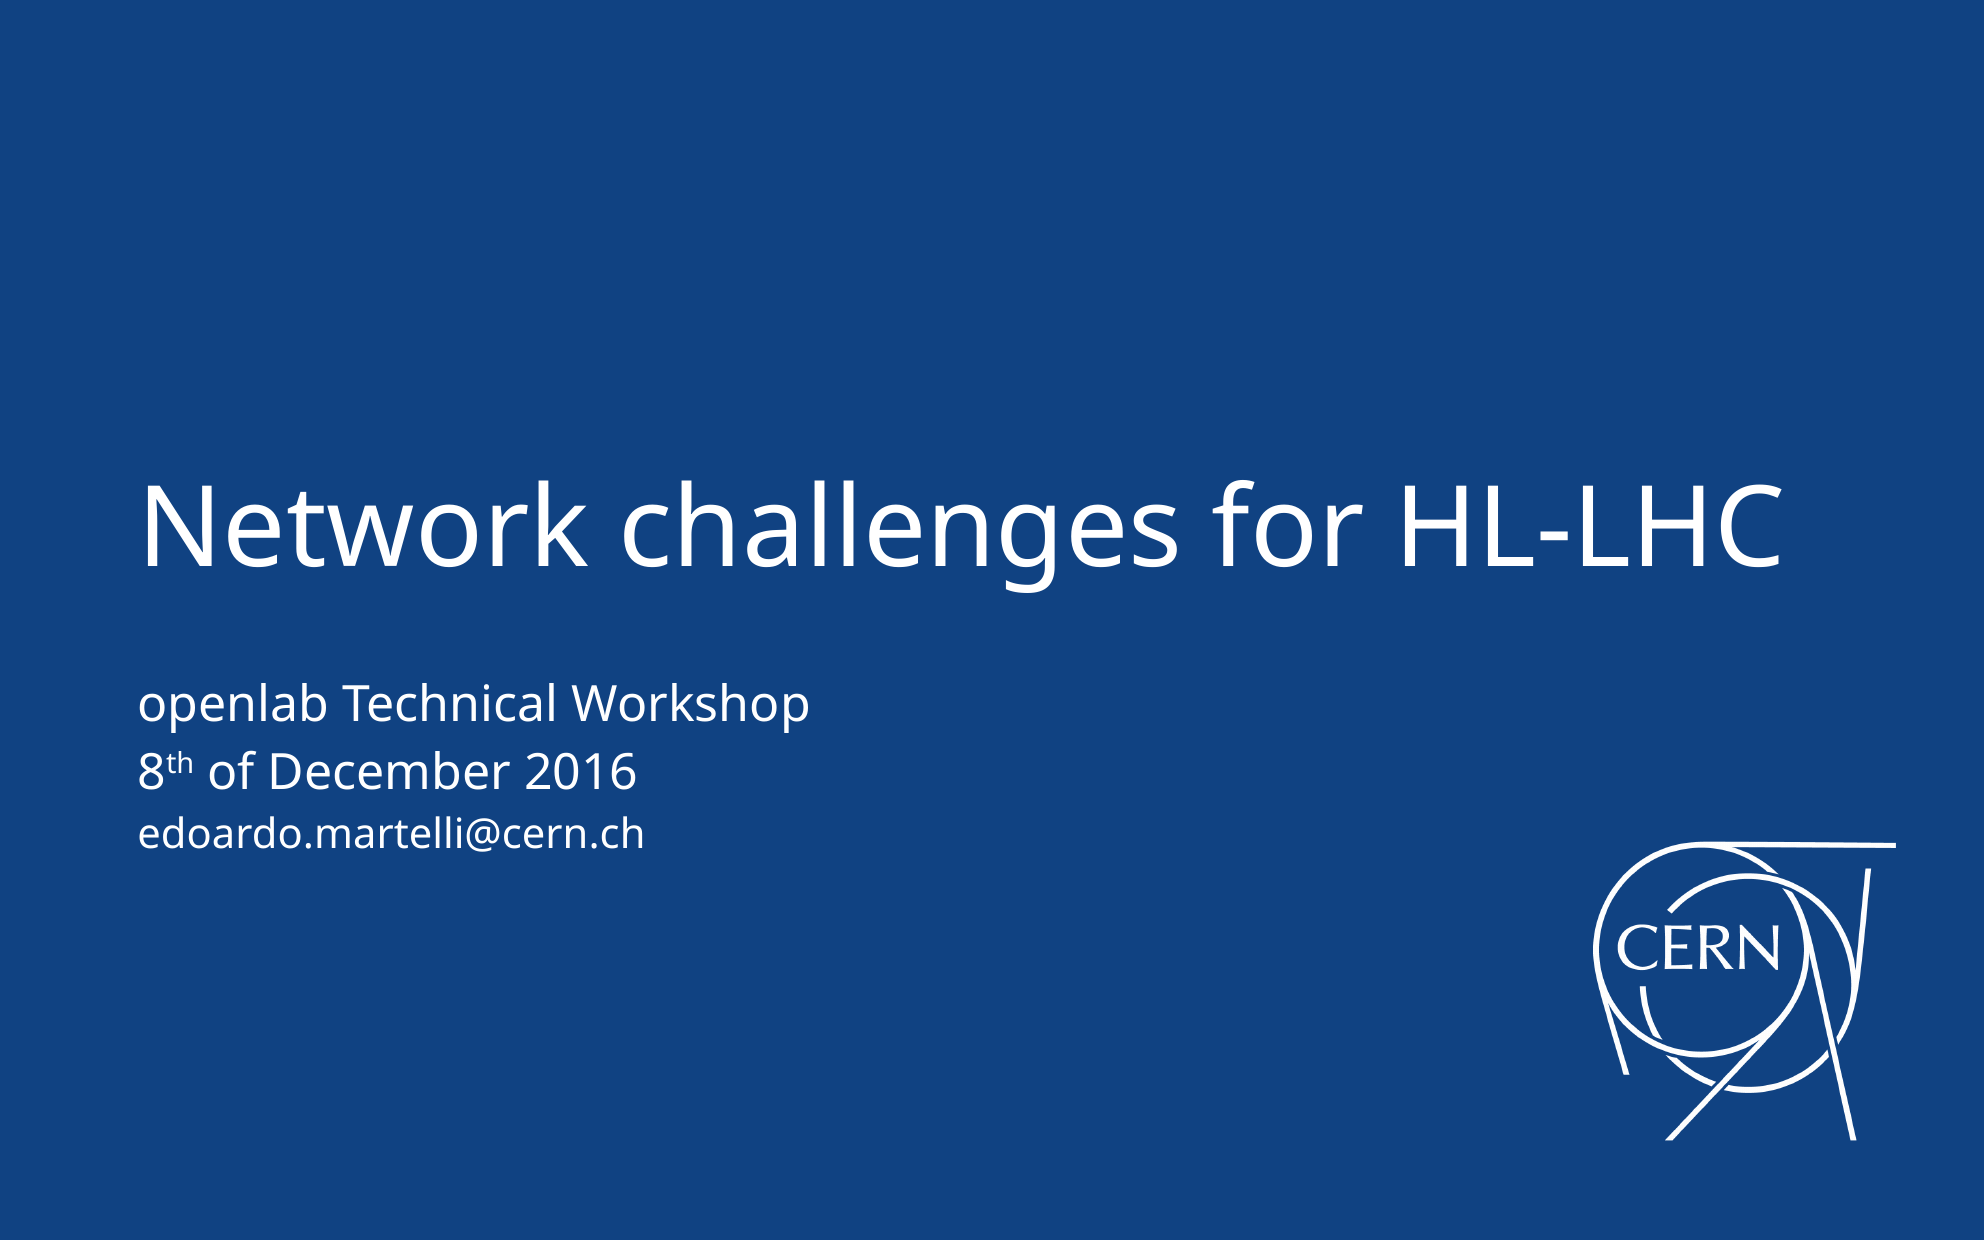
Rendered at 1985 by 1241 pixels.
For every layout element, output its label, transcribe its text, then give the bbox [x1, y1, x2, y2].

picture [1593, 1018, 1896, 1142]
title Network challenges for HL-LHC openlab Technical Workshop 8th of December 2016 edoardo.martelli@cern.ch [137, 290, 1956, 1018]
